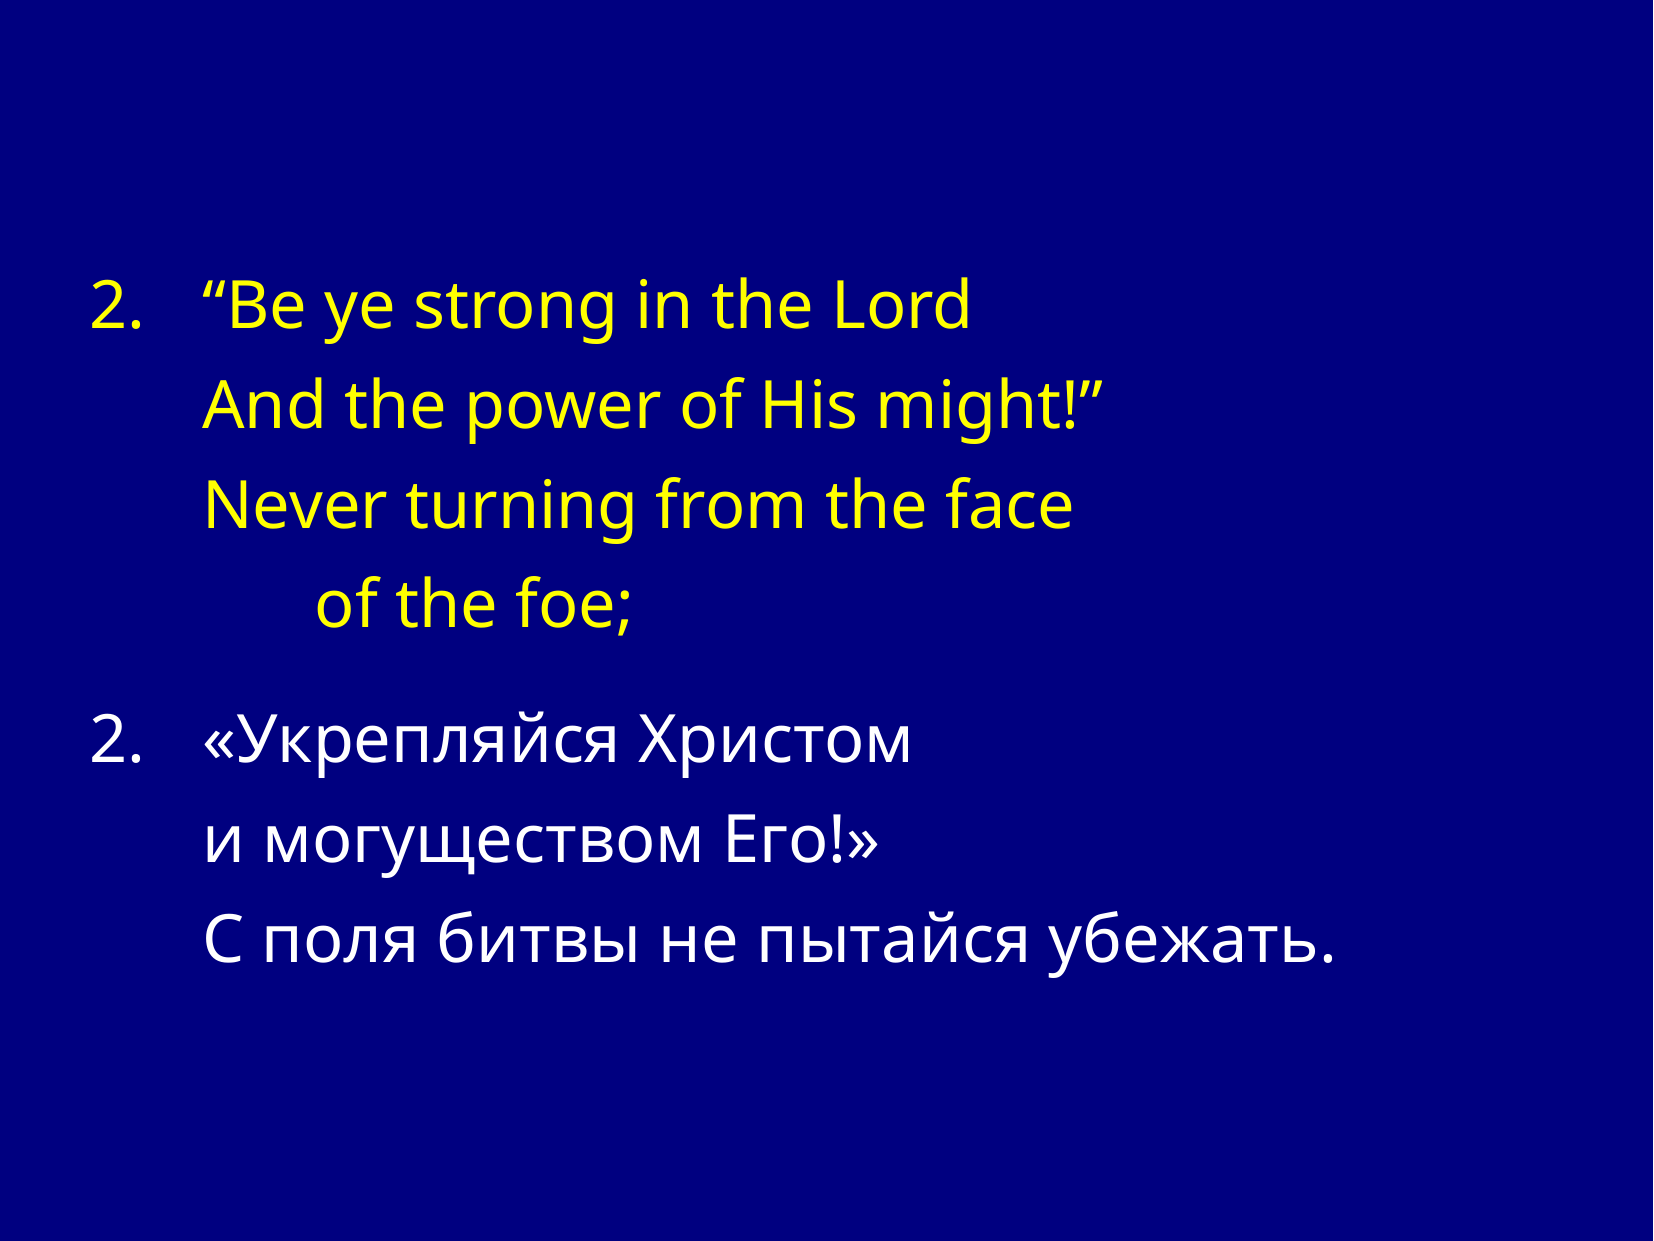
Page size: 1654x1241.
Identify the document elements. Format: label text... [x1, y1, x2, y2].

text_box 2. «Укрепляйся Христом и могуществом Его!» С поля битвы не пытайся убежать. [75, 675, 1576, 1163]
text_box 2. “Be ye strong in the Lord And the power of His might!” Never turning from the face of the foe; [75, 150, 1576, 638]
